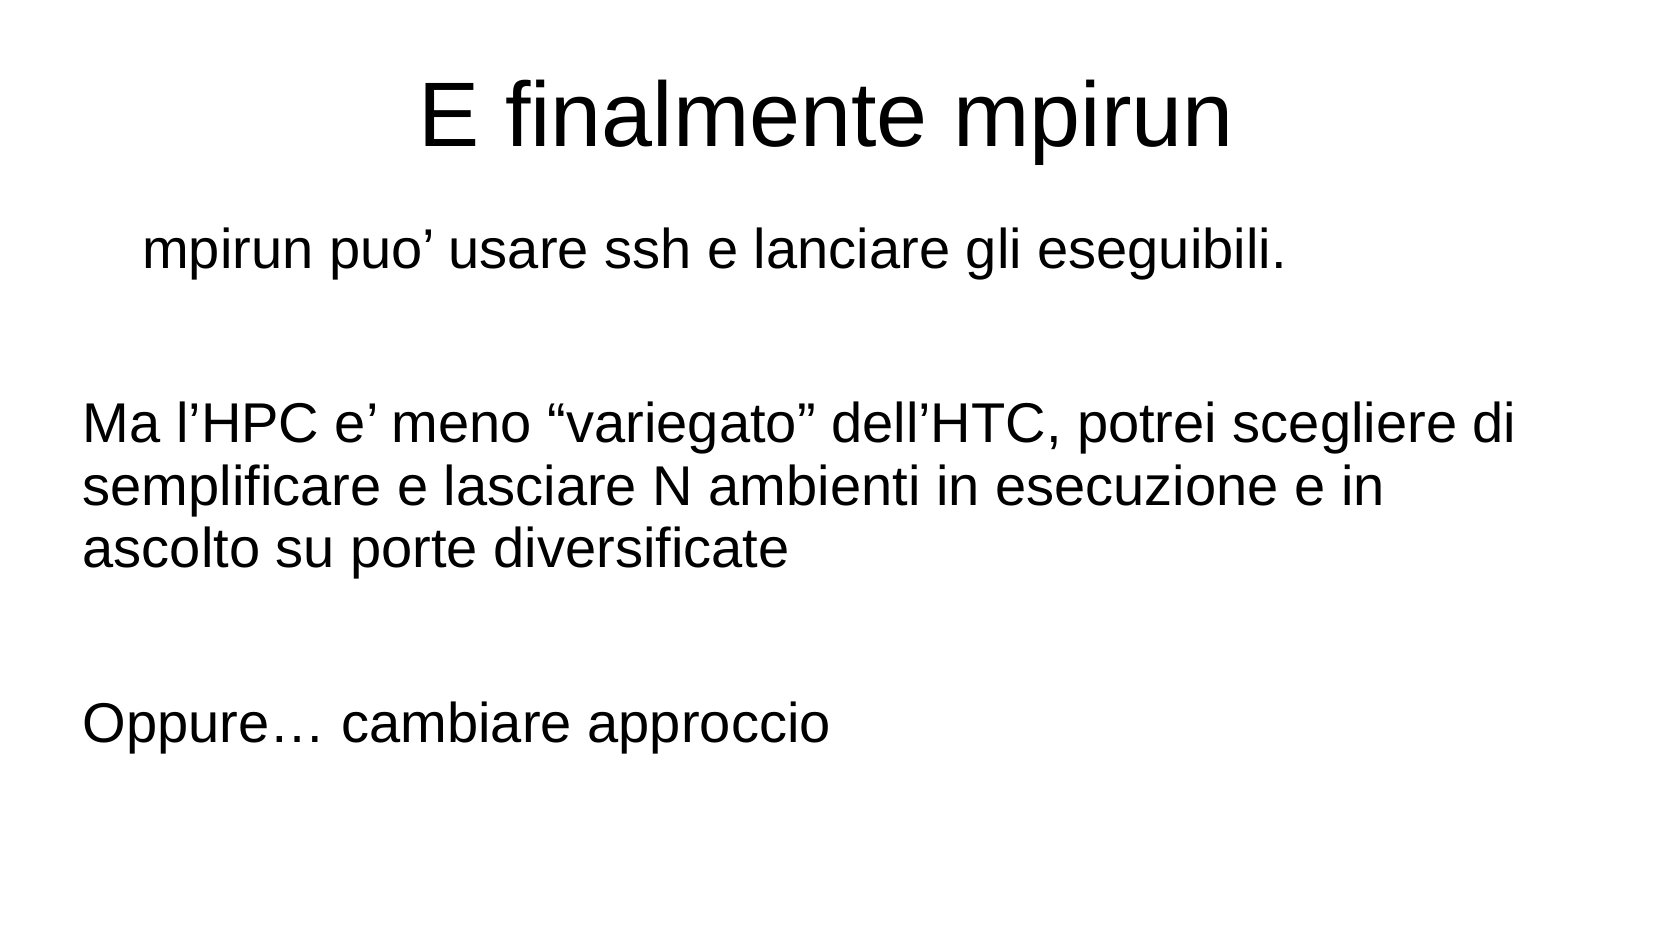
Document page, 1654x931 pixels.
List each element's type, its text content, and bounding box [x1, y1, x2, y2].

list mpirun puo’ usare ssh e lanciare gli eseguibili. Ma l’HPC e’ meno “variegato” dell’HTC, potrei scegliere di semplificare e lasciare N ambienti in esecuzione e in ascolto su porte diversificate Oppure… cambiare approccio [82, 217, 1571, 758]
title E finalmente mpirun [82, 37, 1571, 193]
